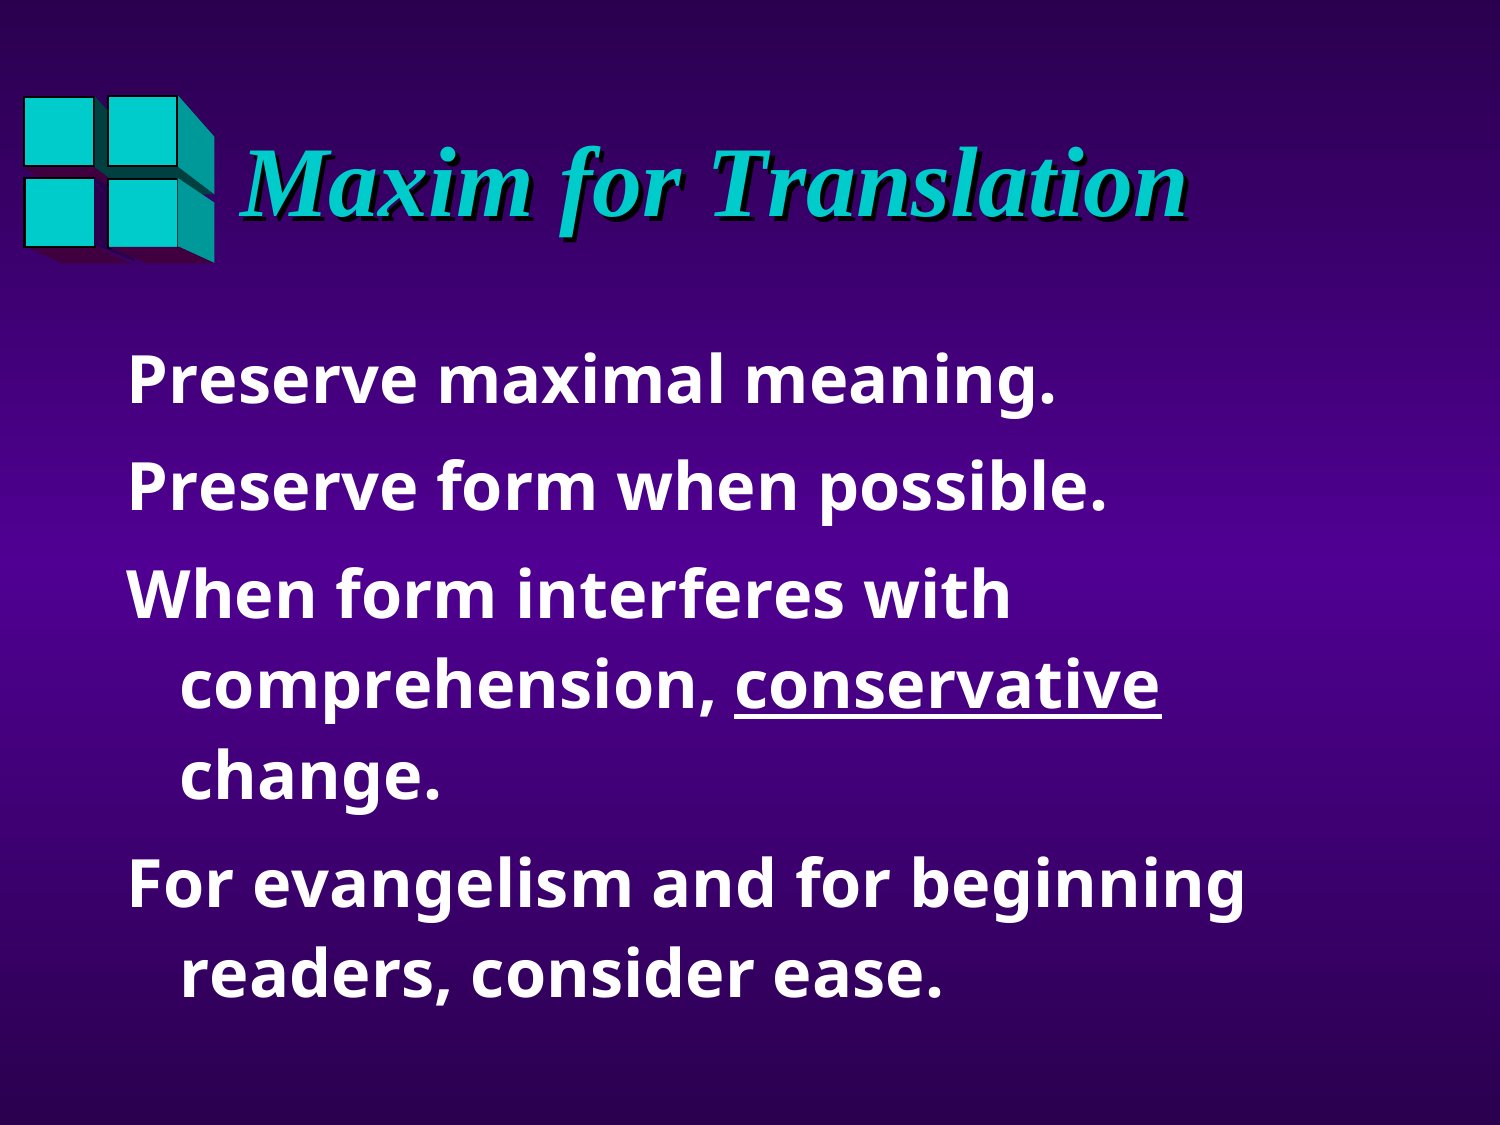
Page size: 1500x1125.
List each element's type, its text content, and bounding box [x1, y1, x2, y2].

list Preserve maximal meaning. Preserve form when possible. When form interferes with comprehension, conservative change. For evangelism and for beginning readers, consider ease. [112, 324, 1388, 1001]
title Maxim for Translation [224, 78, 1388, 288]
